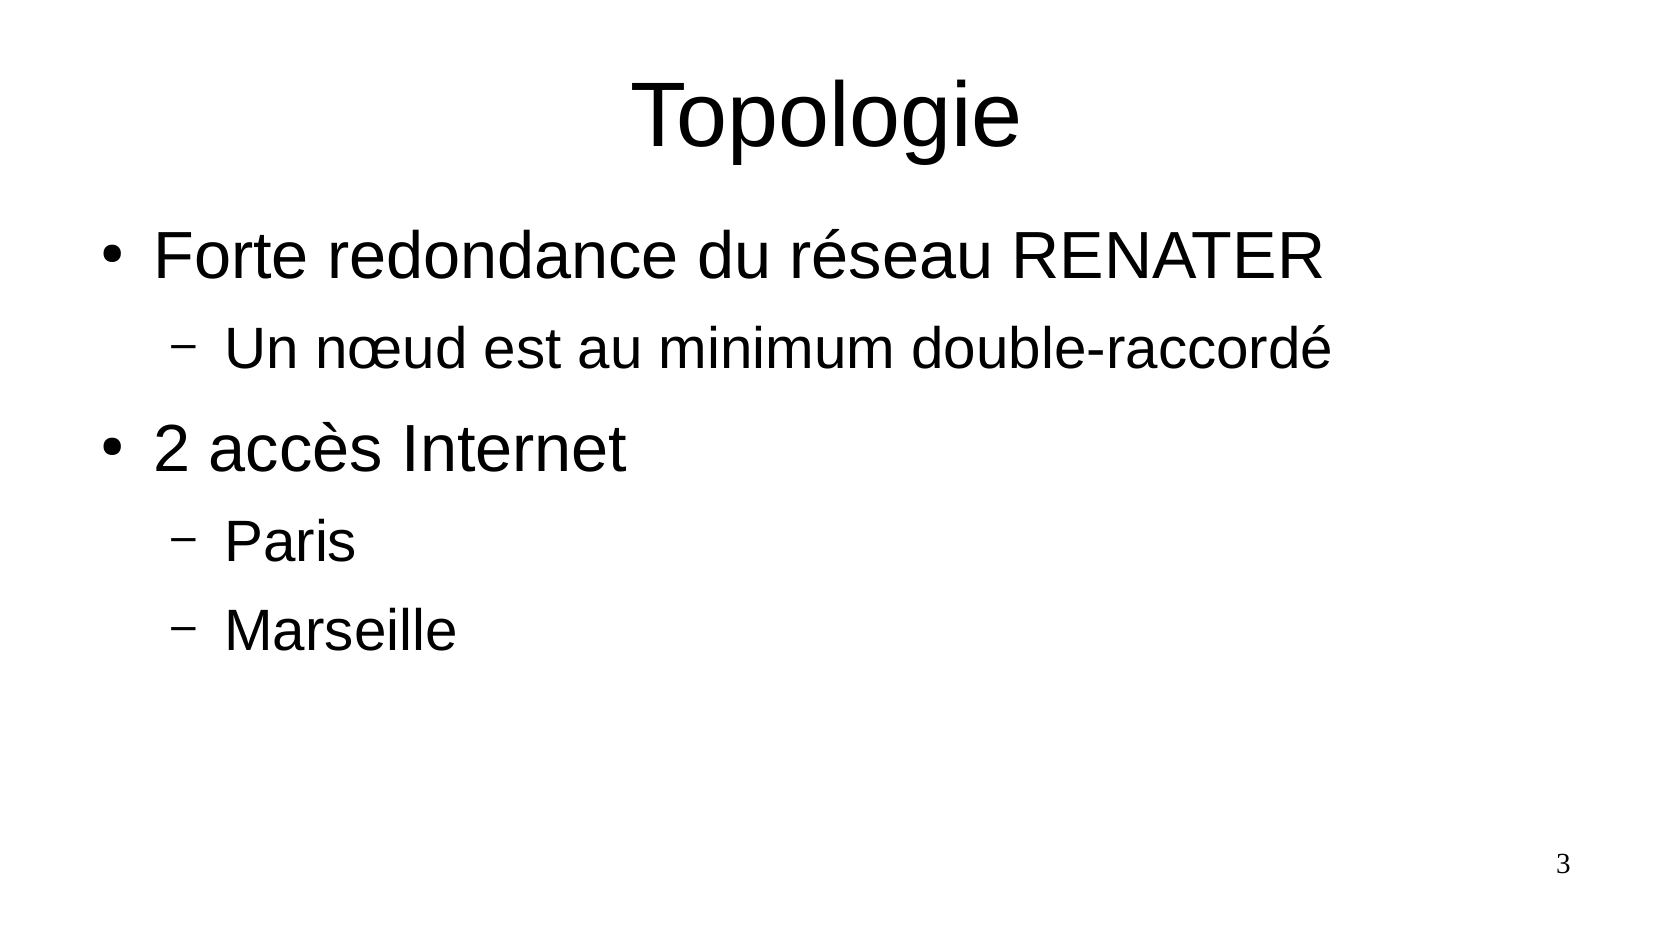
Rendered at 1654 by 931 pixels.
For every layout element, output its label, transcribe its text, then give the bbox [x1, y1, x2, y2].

list Forte redondance du réseau RENATER Un nœud est au minimum double-raccordé 2 accès Internet Paris Marseille [82, 217, 1571, 758]
title Topologie [82, 37, 1571, 193]
